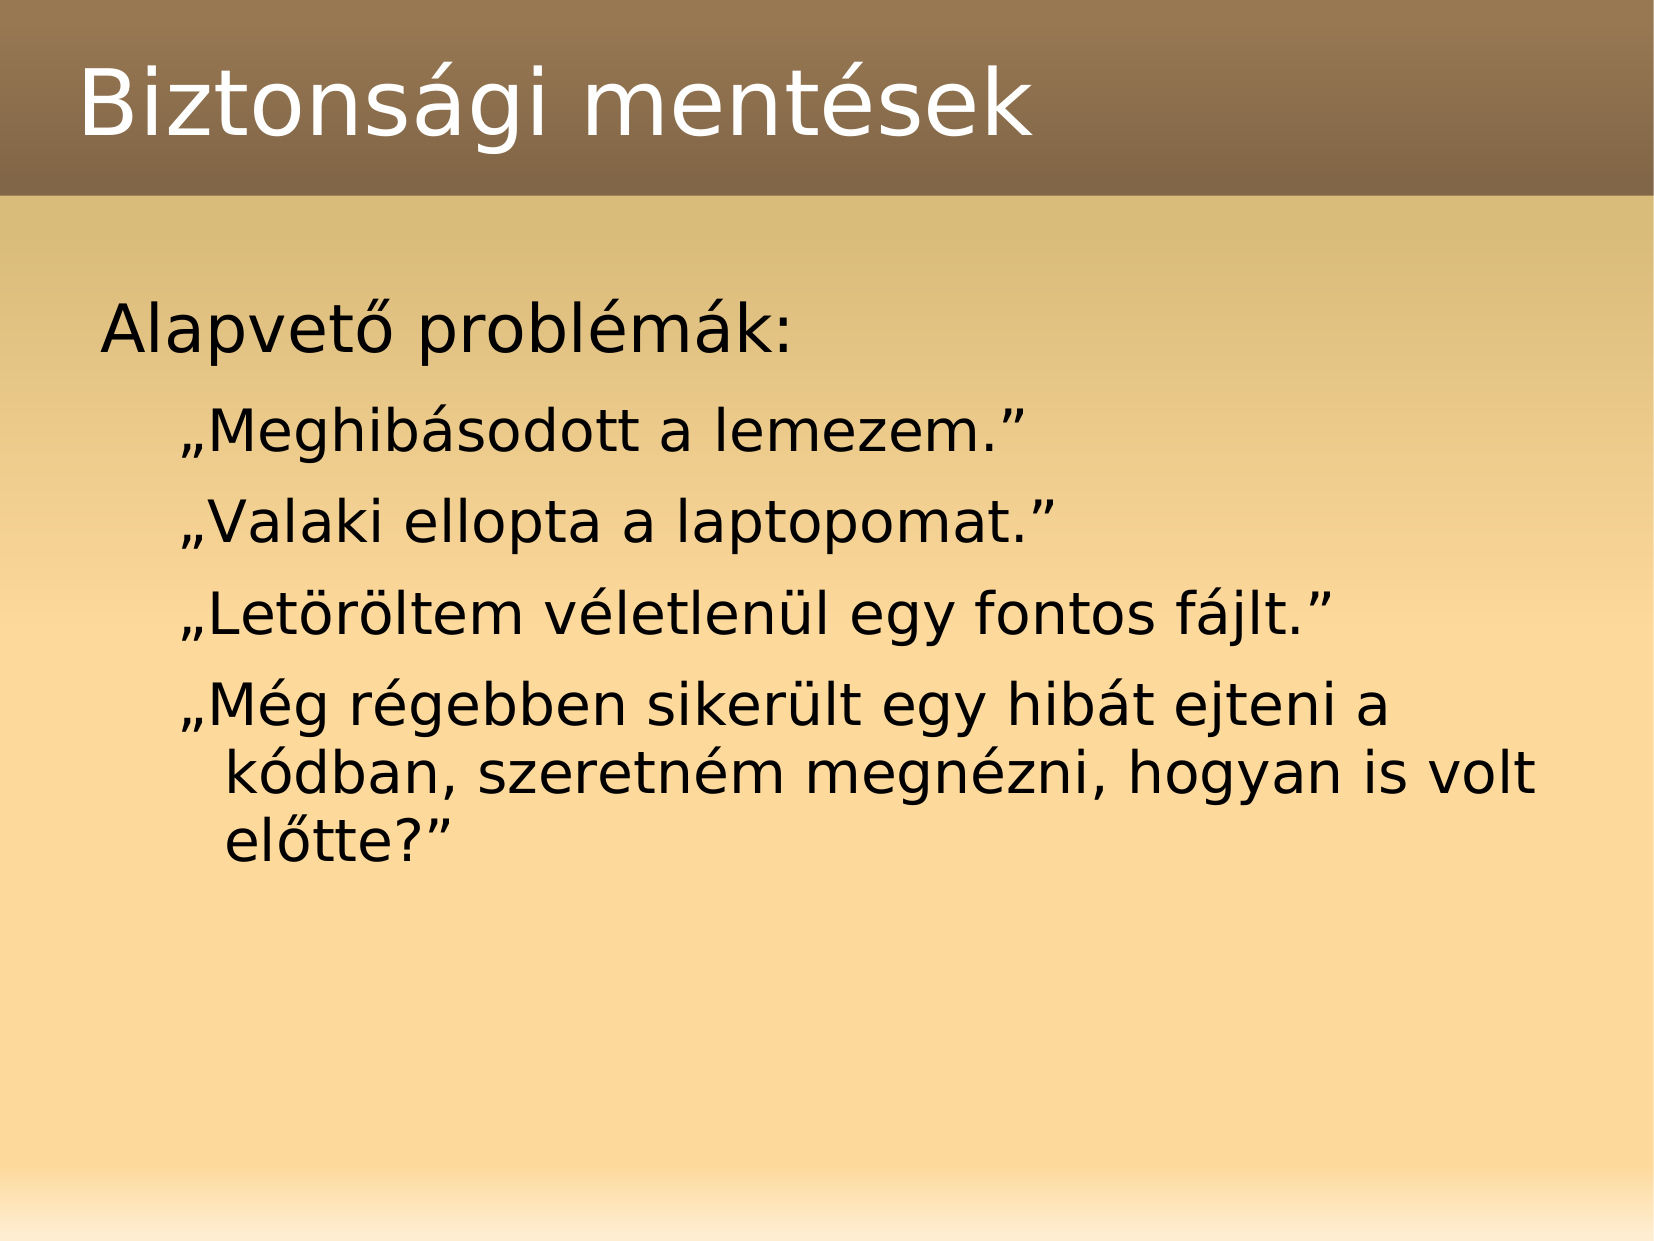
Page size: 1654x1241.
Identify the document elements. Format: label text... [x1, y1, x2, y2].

list Alapvető problémák: „Meghibásodott a lemezem.” „Valaki ellopta a laptopomat.” „Letöröltem véletlenül egy fontos fájlt.” „Még régebben sikerült egy hibát ejteni a kódban, szeretném megnézni, hogyan is volt előtte?” [82, 290, 1571, 1094]
title Biztonsági mentések [76, 7, 1565, 200]
picture [0, 0, 1654, 1241]
